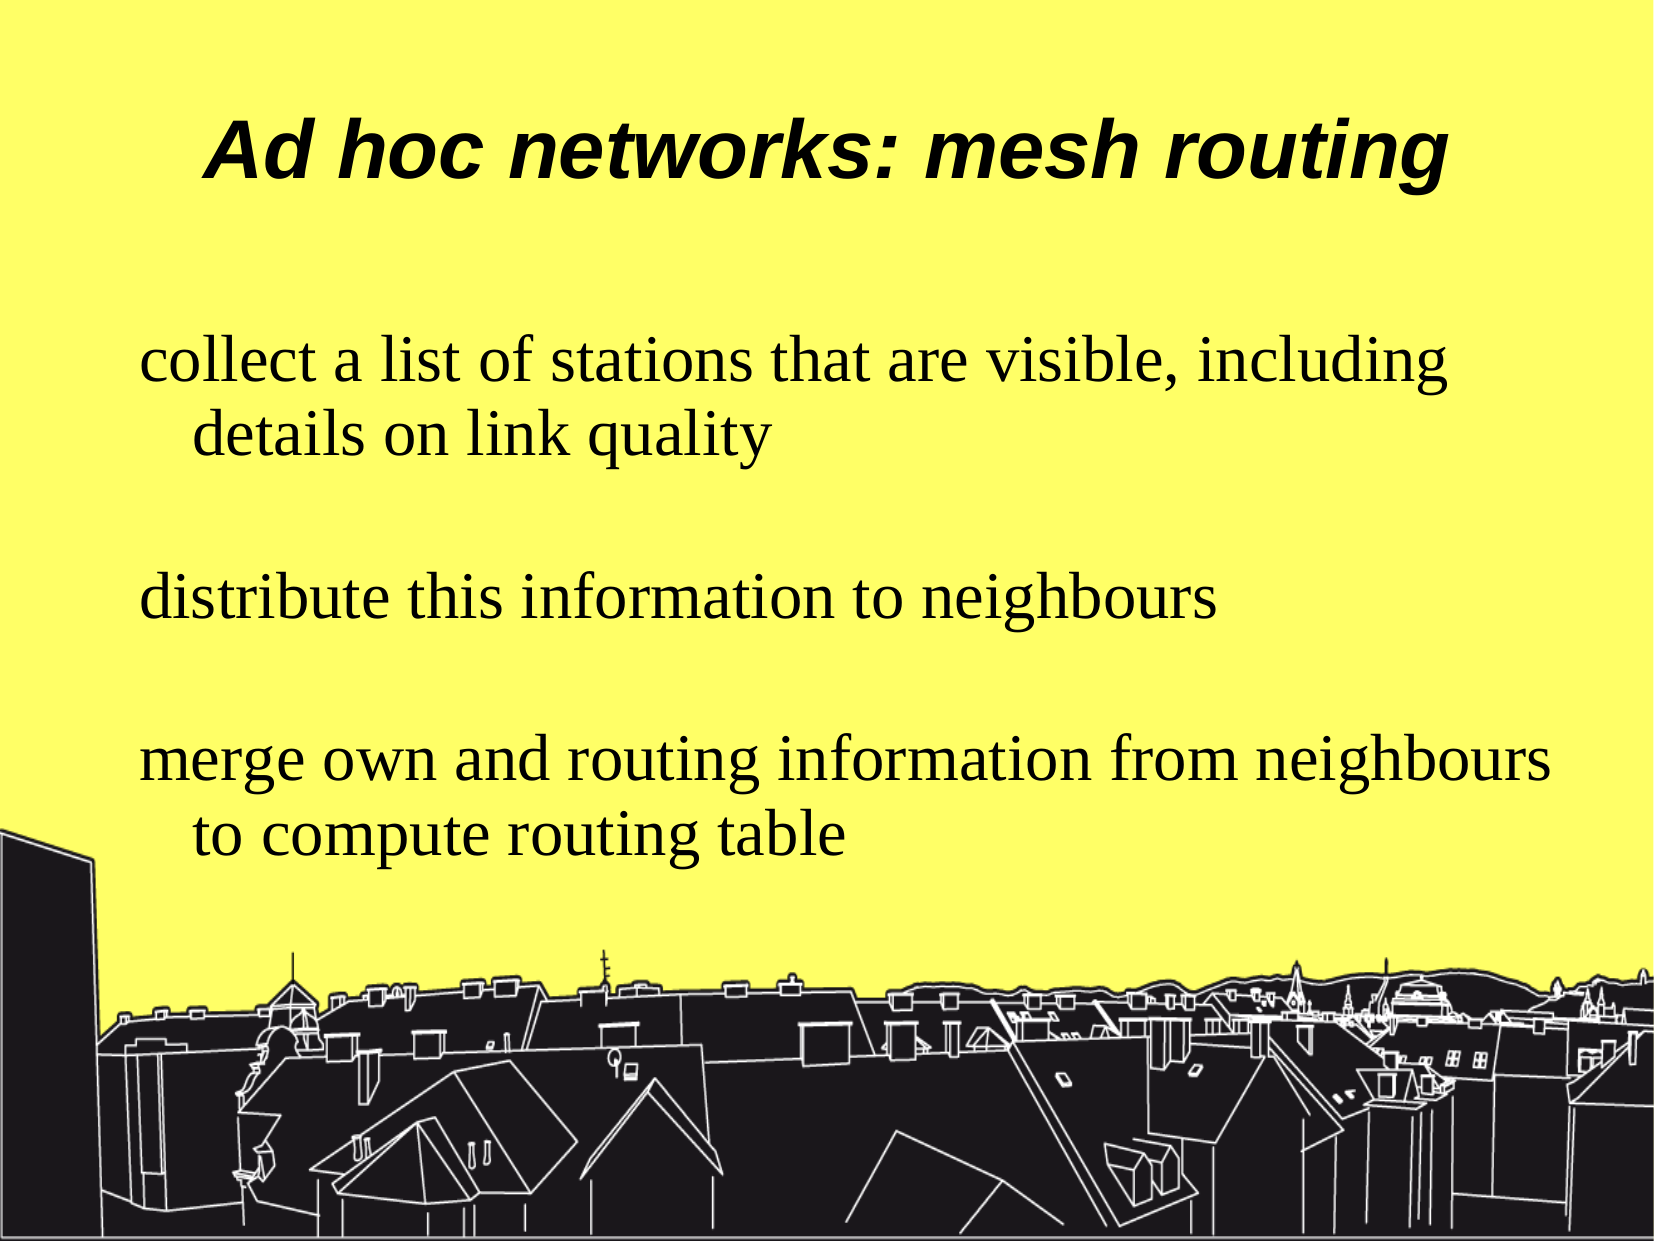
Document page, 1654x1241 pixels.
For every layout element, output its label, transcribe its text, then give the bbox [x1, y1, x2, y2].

title Ad hoc networks: mesh routing [121, 46, 1534, 254]
list collect a list of stations that are visible, including details on link quality distribute this information to neighbours merge own and routing information from neighbours to compute routing table [121, 322, 1561, 1118]
picture [0, 827, 1654, 1241]
